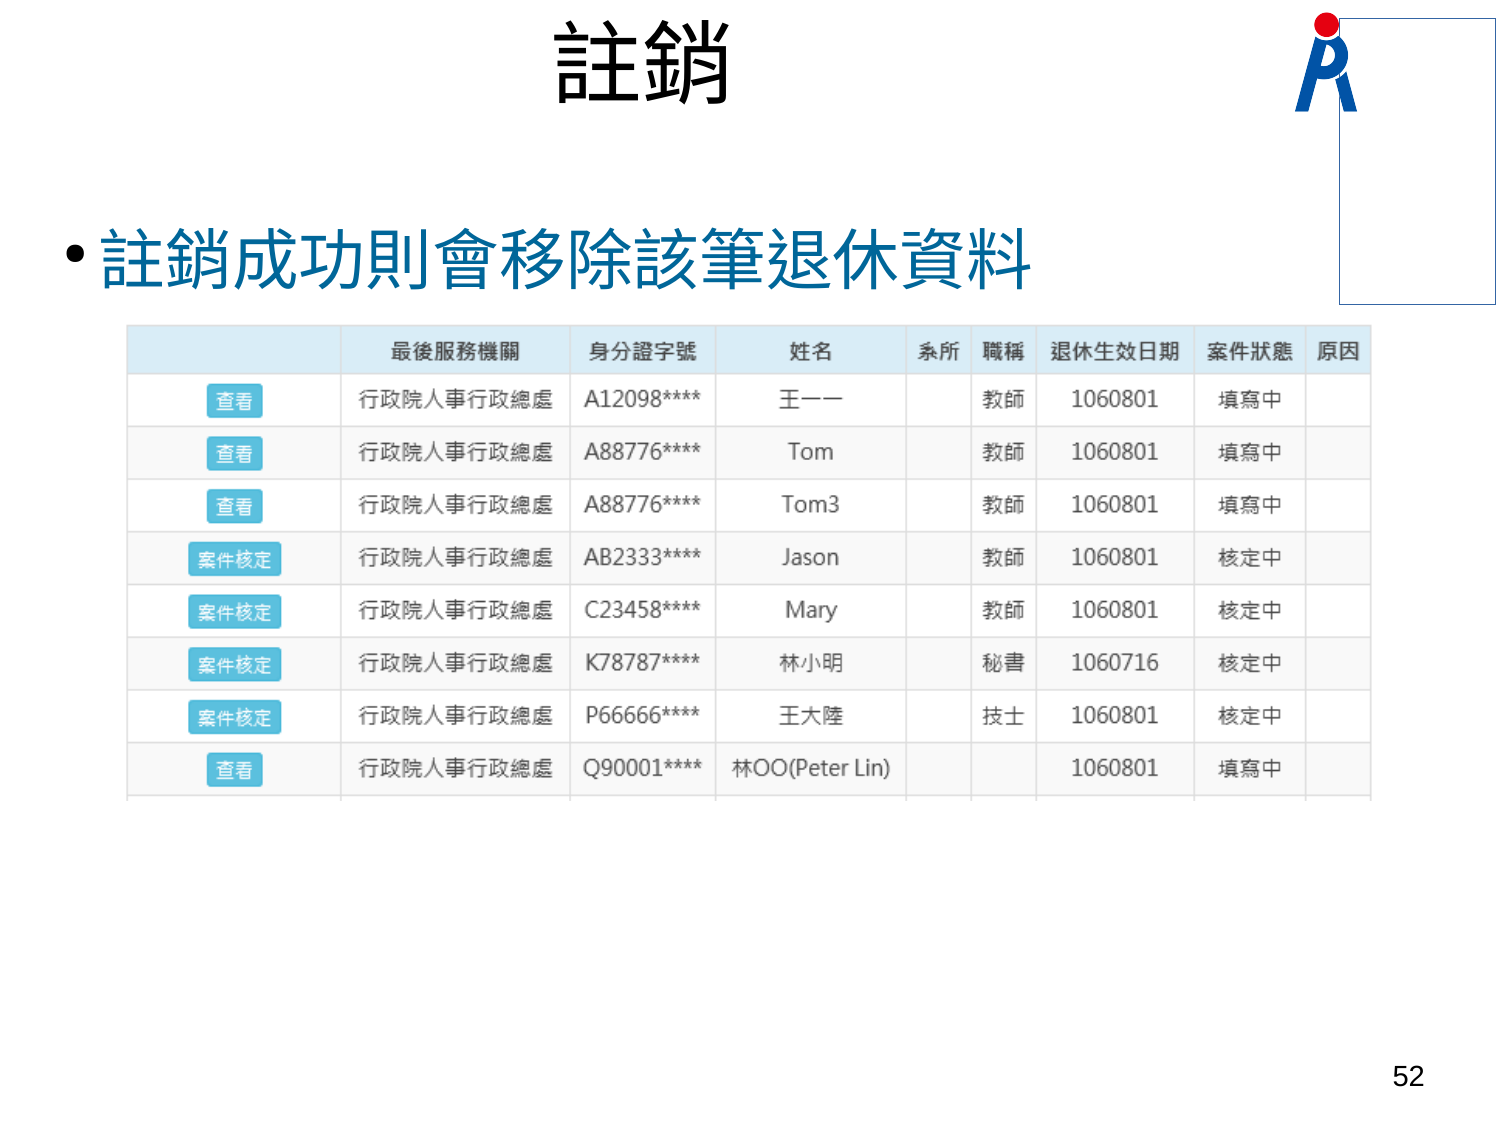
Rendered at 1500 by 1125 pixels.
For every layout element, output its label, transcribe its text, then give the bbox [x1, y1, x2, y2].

title 註銷 [59, 2, 1225, 113]
list 註銷成功則會移除該筆退休資料 [63, 206, 1414, 950]
slide_number 52 [1074, 1059, 1425, 1110]
picture [1278, 0, 1374, 128]
picture [122, 322, 1378, 801]
